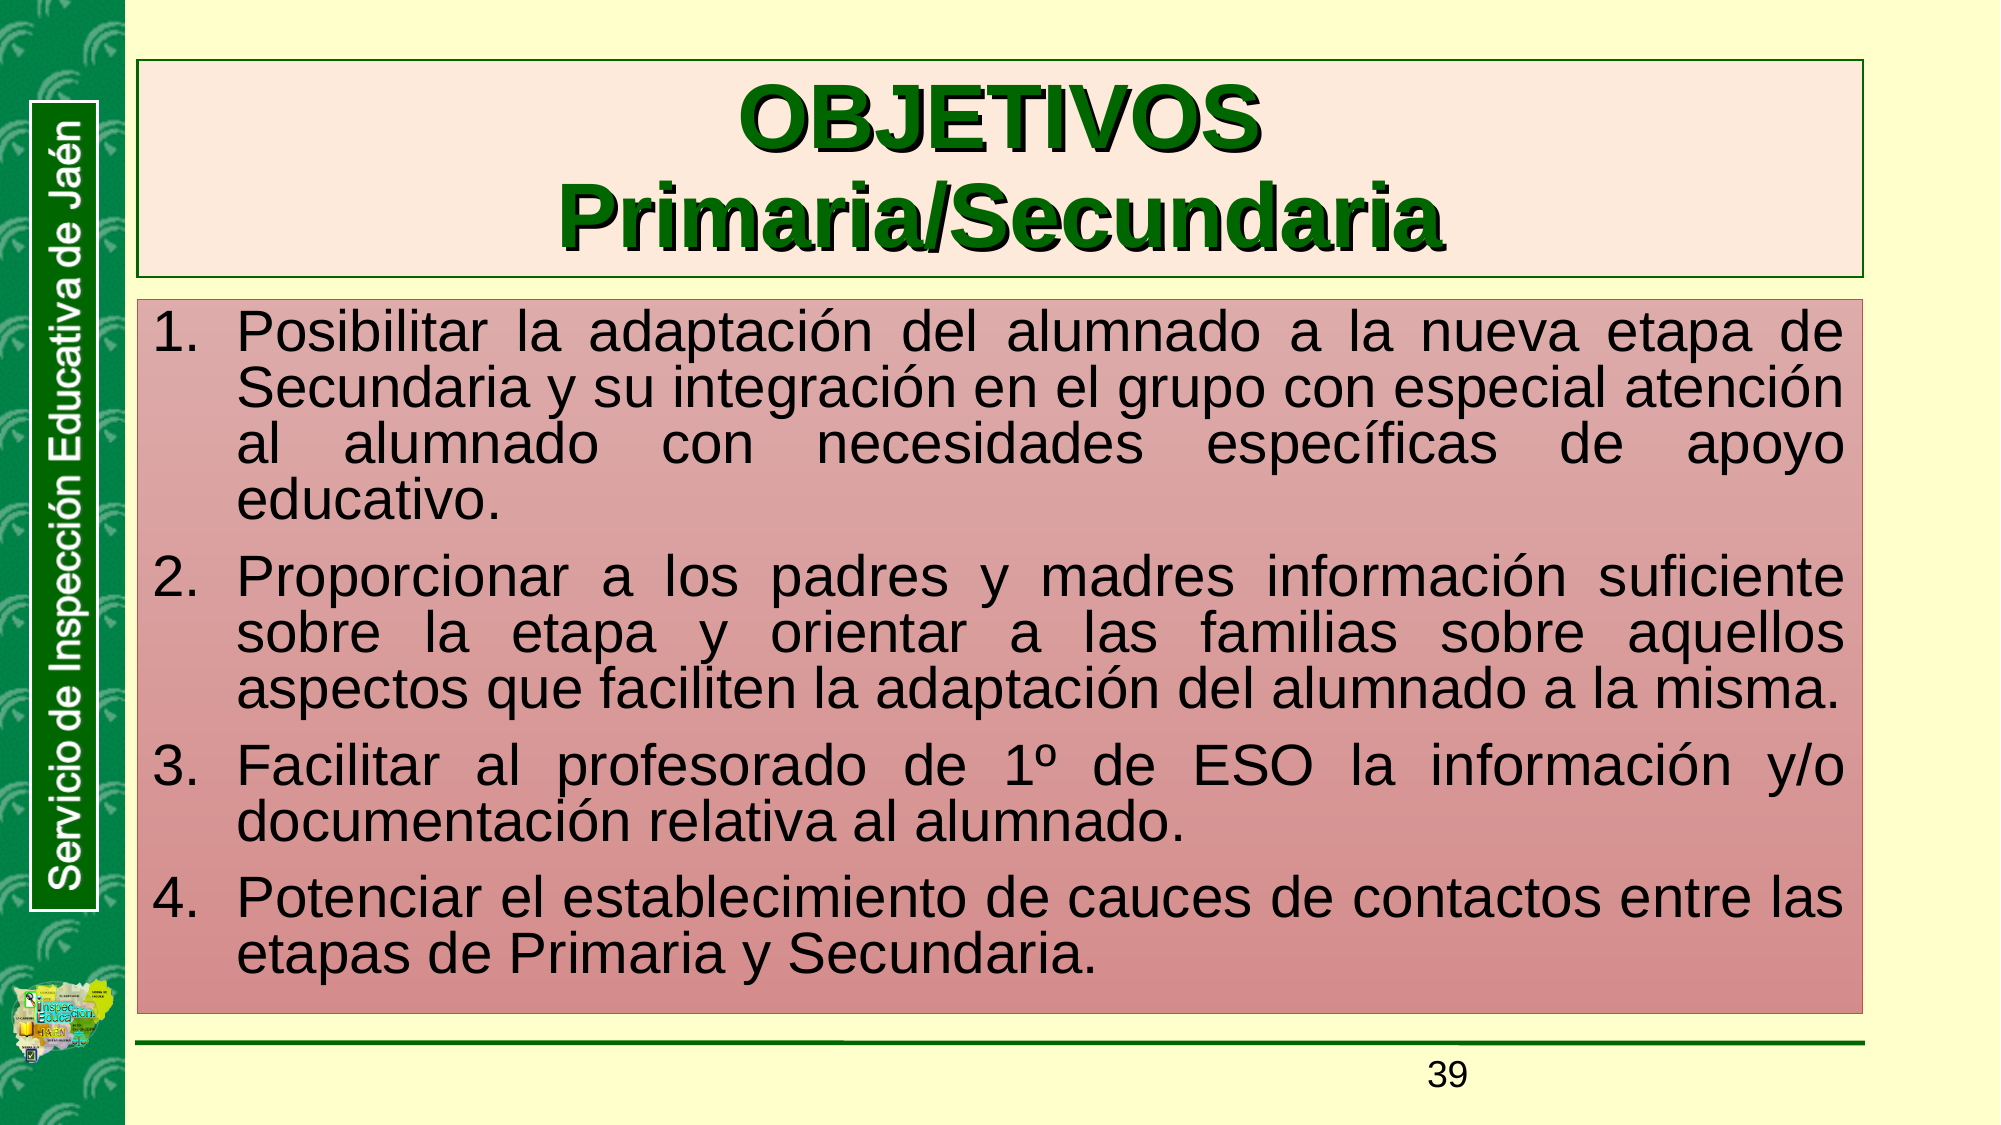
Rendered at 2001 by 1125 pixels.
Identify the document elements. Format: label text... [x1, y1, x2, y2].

text_box OBJETIVOS Primaria/Secundaria [137, 59, 1863, 278]
text_box <número> [1412, 1042, 1863, 1103]
picture [0, 0, 125, 1125]
text_box Posibilitar la adaptación del alumnado a la nueva etapa de Secundaria y su integración en el grupo con especial atención al alumnado con necesidades específicas de apoyo educativo. Proporcionar a los padres y madres información suficiente sobre la etapa y orientar a las familias sobre aquellos aspectos que faciliten la adaptación del alumnado a la misma. Facilitar al profesorado de 1º de ESO la información y/o documentación relativa al alumnado. Potenciar el establecimiento de cauces de contactos entre las etapas de Primaria y Secundaria. [137, 299, 1863, 1014]
